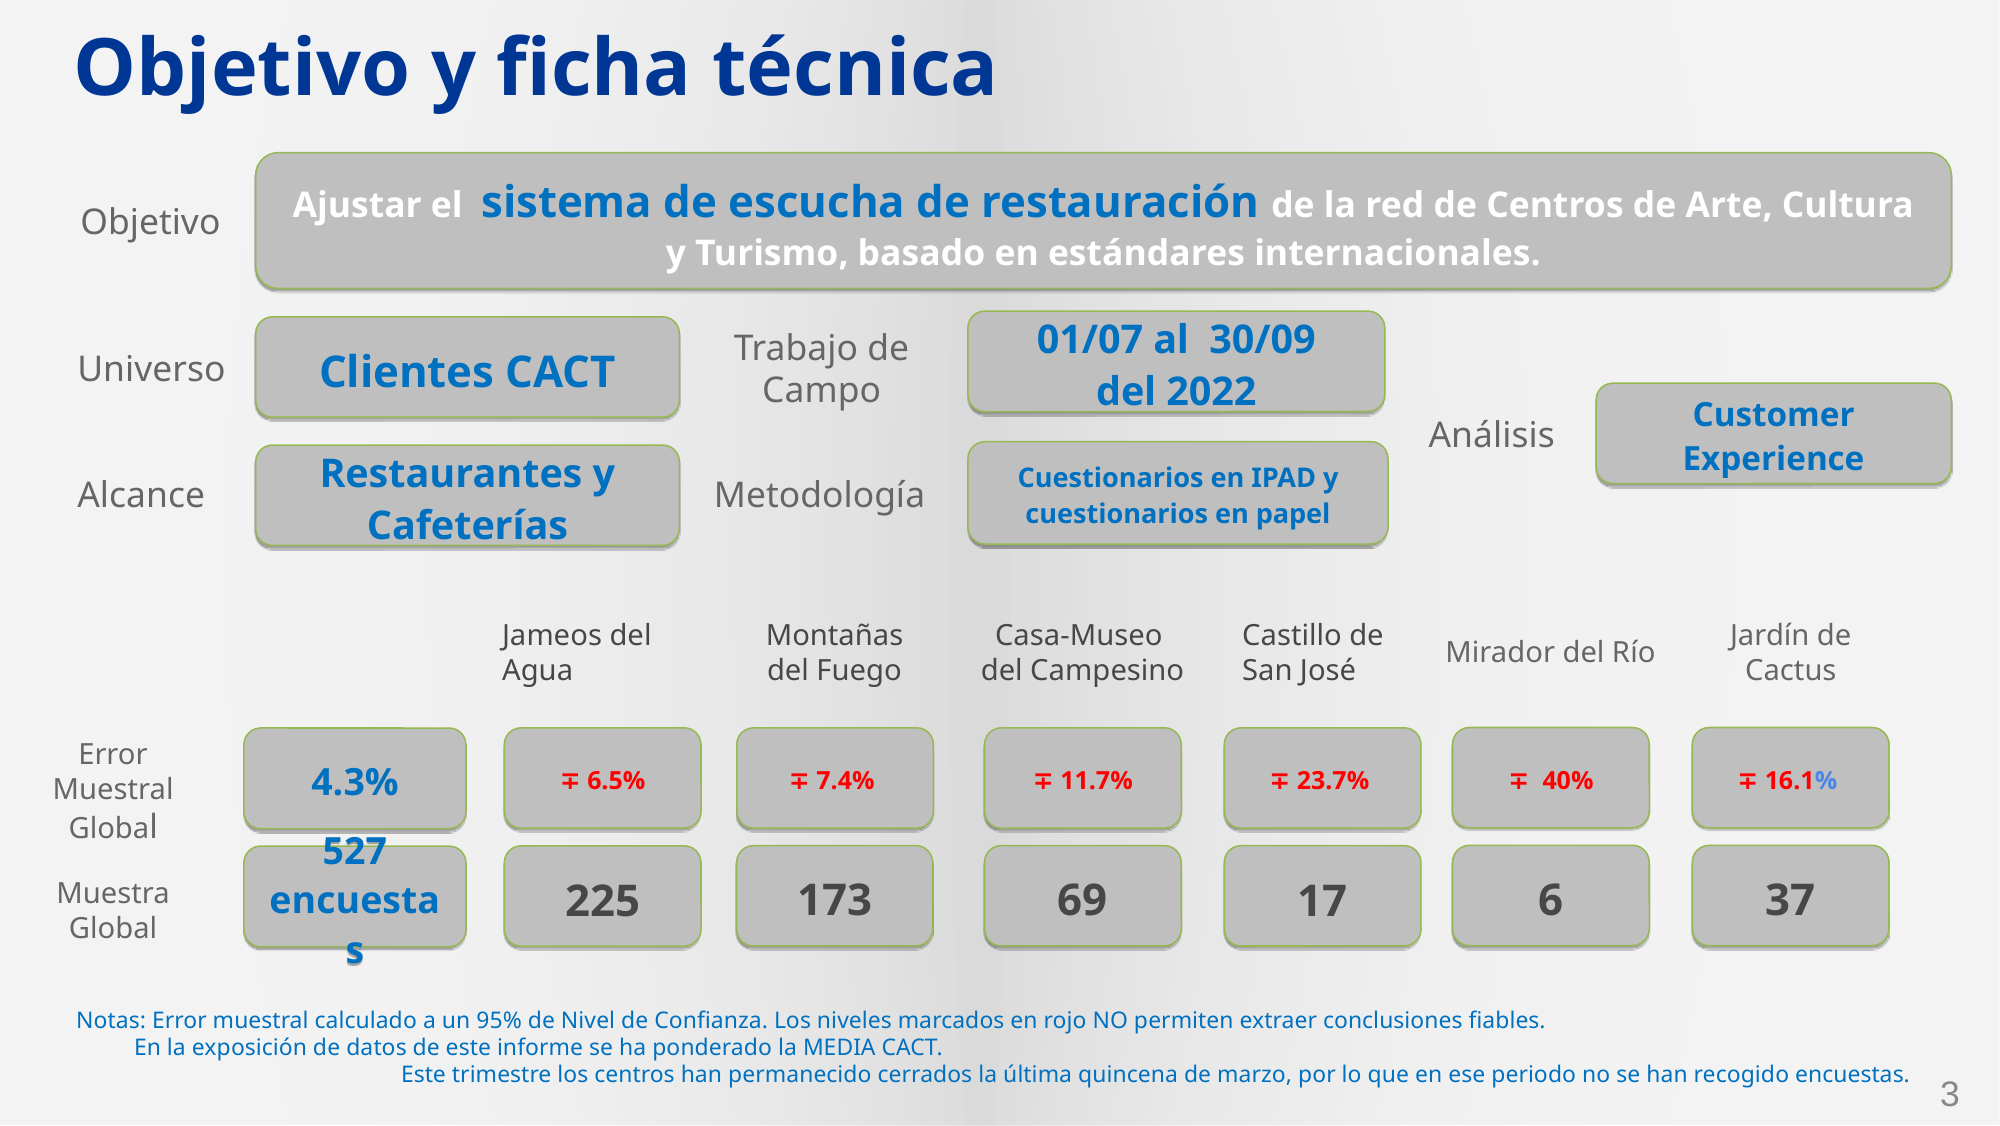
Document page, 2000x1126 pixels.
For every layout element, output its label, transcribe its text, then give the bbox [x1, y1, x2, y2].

text_box Restaurantes y Cafeterías [255, 445, 680, 546]
text_box Mirador del Río [1420, 597, 1681, 704]
text_box Muestra Global [0, 865, 229, 954]
text_box Alcance [36, 462, 255, 524]
text_box ∓ 23.7% [1224, 727, 1421, 829]
text_box Castillo de San José [1224, 598, 1421, 704]
text_box 225 [504, 845, 702, 947]
text_box Casa-Museo del Campesino [952, 598, 1213, 704]
title Objetivo y ficha técnica [55, 2, 1934, 126]
text_box 17 [1224, 845, 1421, 947]
text_box Análisis [1387, 402, 1596, 464]
slide_number 3 [1609, 1062, 1960, 1122]
text_box 173 [736, 845, 933, 946]
text_box Notas: Error muestral calculado a un 95% de Nivel de Confianza. Los niveles marcados en rojo NO permiten extraer conclusiones fiables. En la exposición de datos de este informe se ha ponderado la MEDIA CACT. Este trimestre los centros han permanecido cerrados la última quincena de marzo, por lo que en ese periodo no se han recogido encuestas. [55, 996, 1953, 1126]
text_box ∓ 16.1% [1692, 727, 1889, 828]
text_box Universo [47, 336, 255, 398]
text_box Customer Experience [1596, 383, 1952, 484]
text_box ∓ 40% [1452, 727, 1650, 828]
text_box ∓ 7.4% [736, 727, 934, 829]
text_box 37 [1692, 845, 1889, 946]
text_box 69 [984, 845, 1182, 946]
text_box 6 [1452, 845, 1650, 946]
text_box Jameos del Agua [484, 597, 736, 704]
text_box 527 encuestas [243, 846, 467, 947]
text_box Trabajo de Campo [679, 315, 964, 419]
text_box Clientes CACT [255, 316, 679, 418]
text_box 01/07 al 30/09 del 2022 [967, 311, 1385, 412]
text_box Cuestionarios en IPAD y cuestionarios en papel [967, 441, 1389, 545]
text_box Ajustar el sistema de escucha de restauración de la red de Centros de Arte, Cultura y Turismo, basado en estándares internacionales. [255, 152, 1952, 289]
text_box Montañas del Fuego [736, 597, 933, 704]
text_box Metodología [682, 462, 967, 524]
text_box Error Muestral Global [0, 725, 227, 855]
text_box Objetivo [46, 190, 255, 251]
text_box 4.3% [243, 727, 467, 829]
text_box ∓ 11.7% [984, 727, 1182, 829]
text_box Jardín de Cactus [1692, 597, 1889, 704]
text_box ∓ 6.5% [504, 727, 702, 829]
